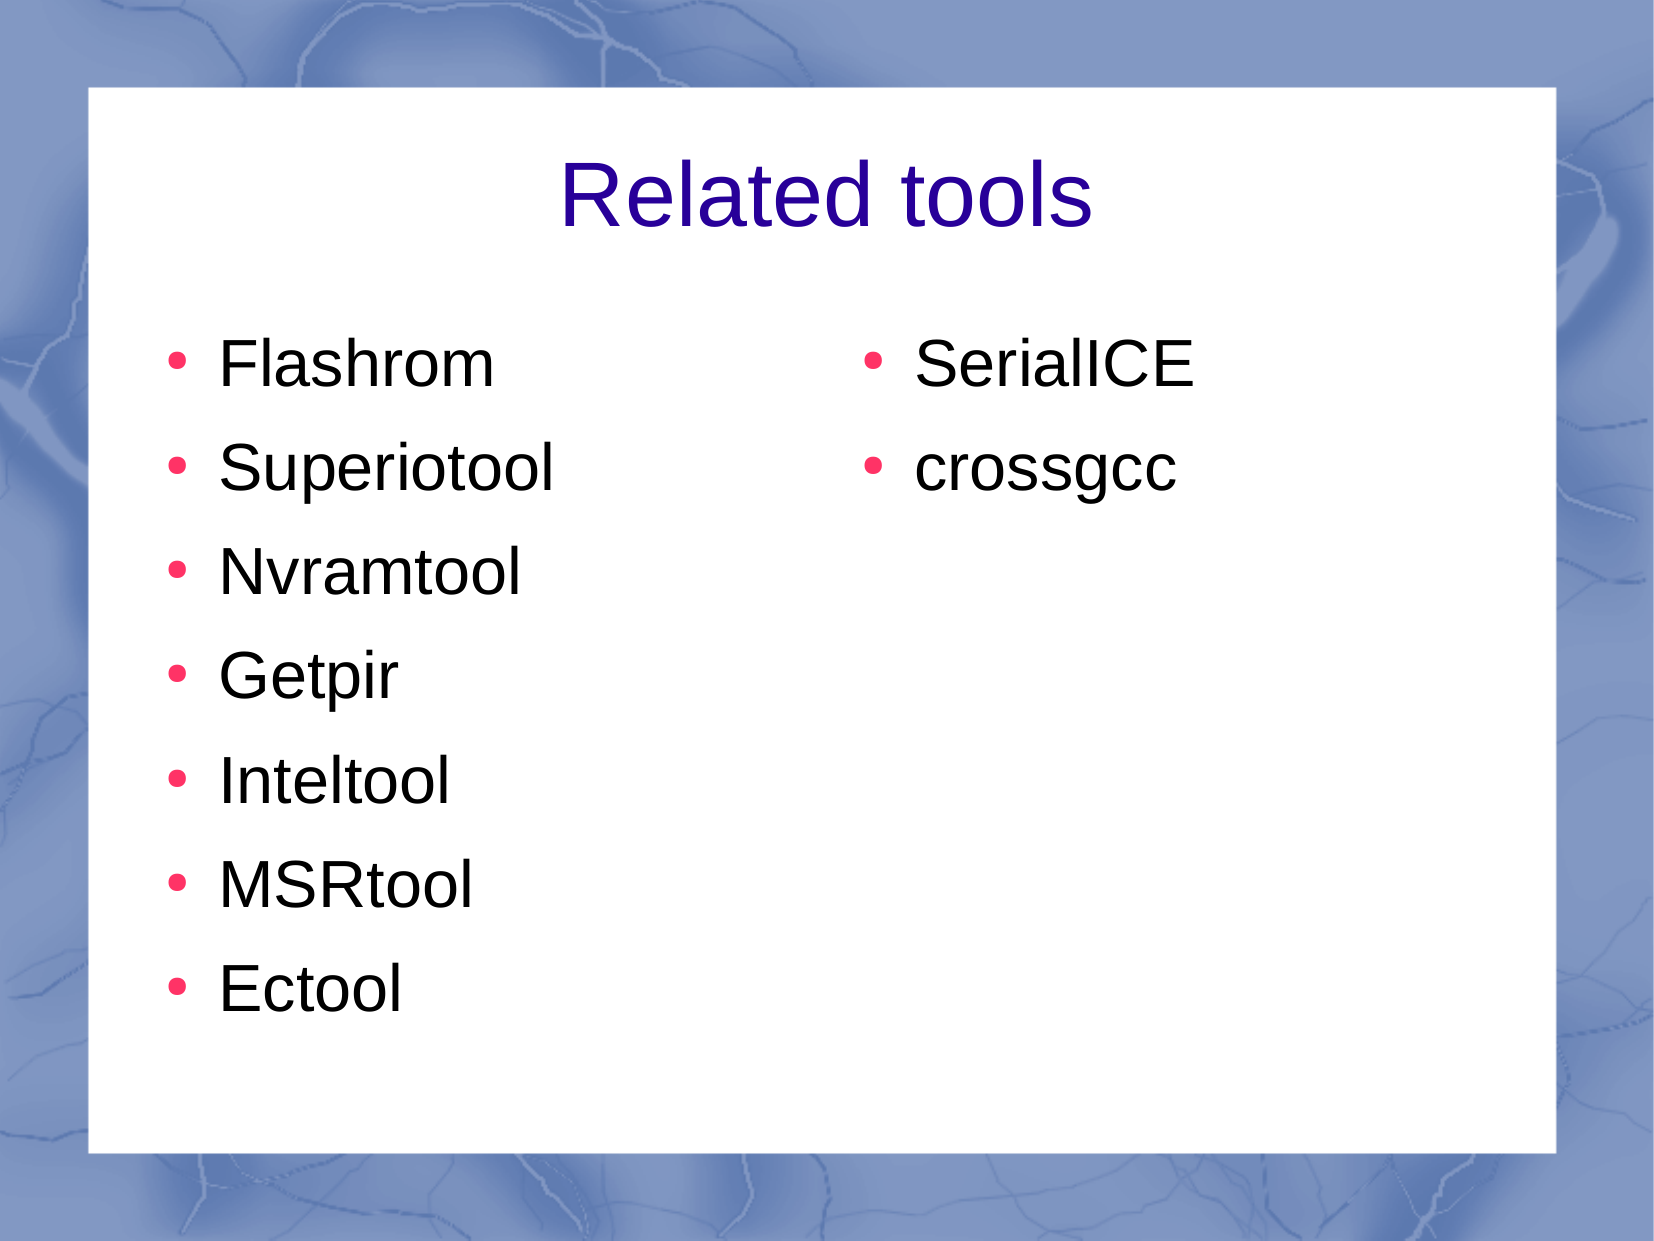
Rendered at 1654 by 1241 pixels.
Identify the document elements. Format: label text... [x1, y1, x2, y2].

title Related tools [118, 90, 1536, 298]
picture [0, 0, 1654, 1241]
list Flashrom Superiotool Nvramtool Getpir Inteltool MSRtool Ectool [147, 325, 811, 1131]
list SerialICE crossgcc [843, 325, 1507, 996]
